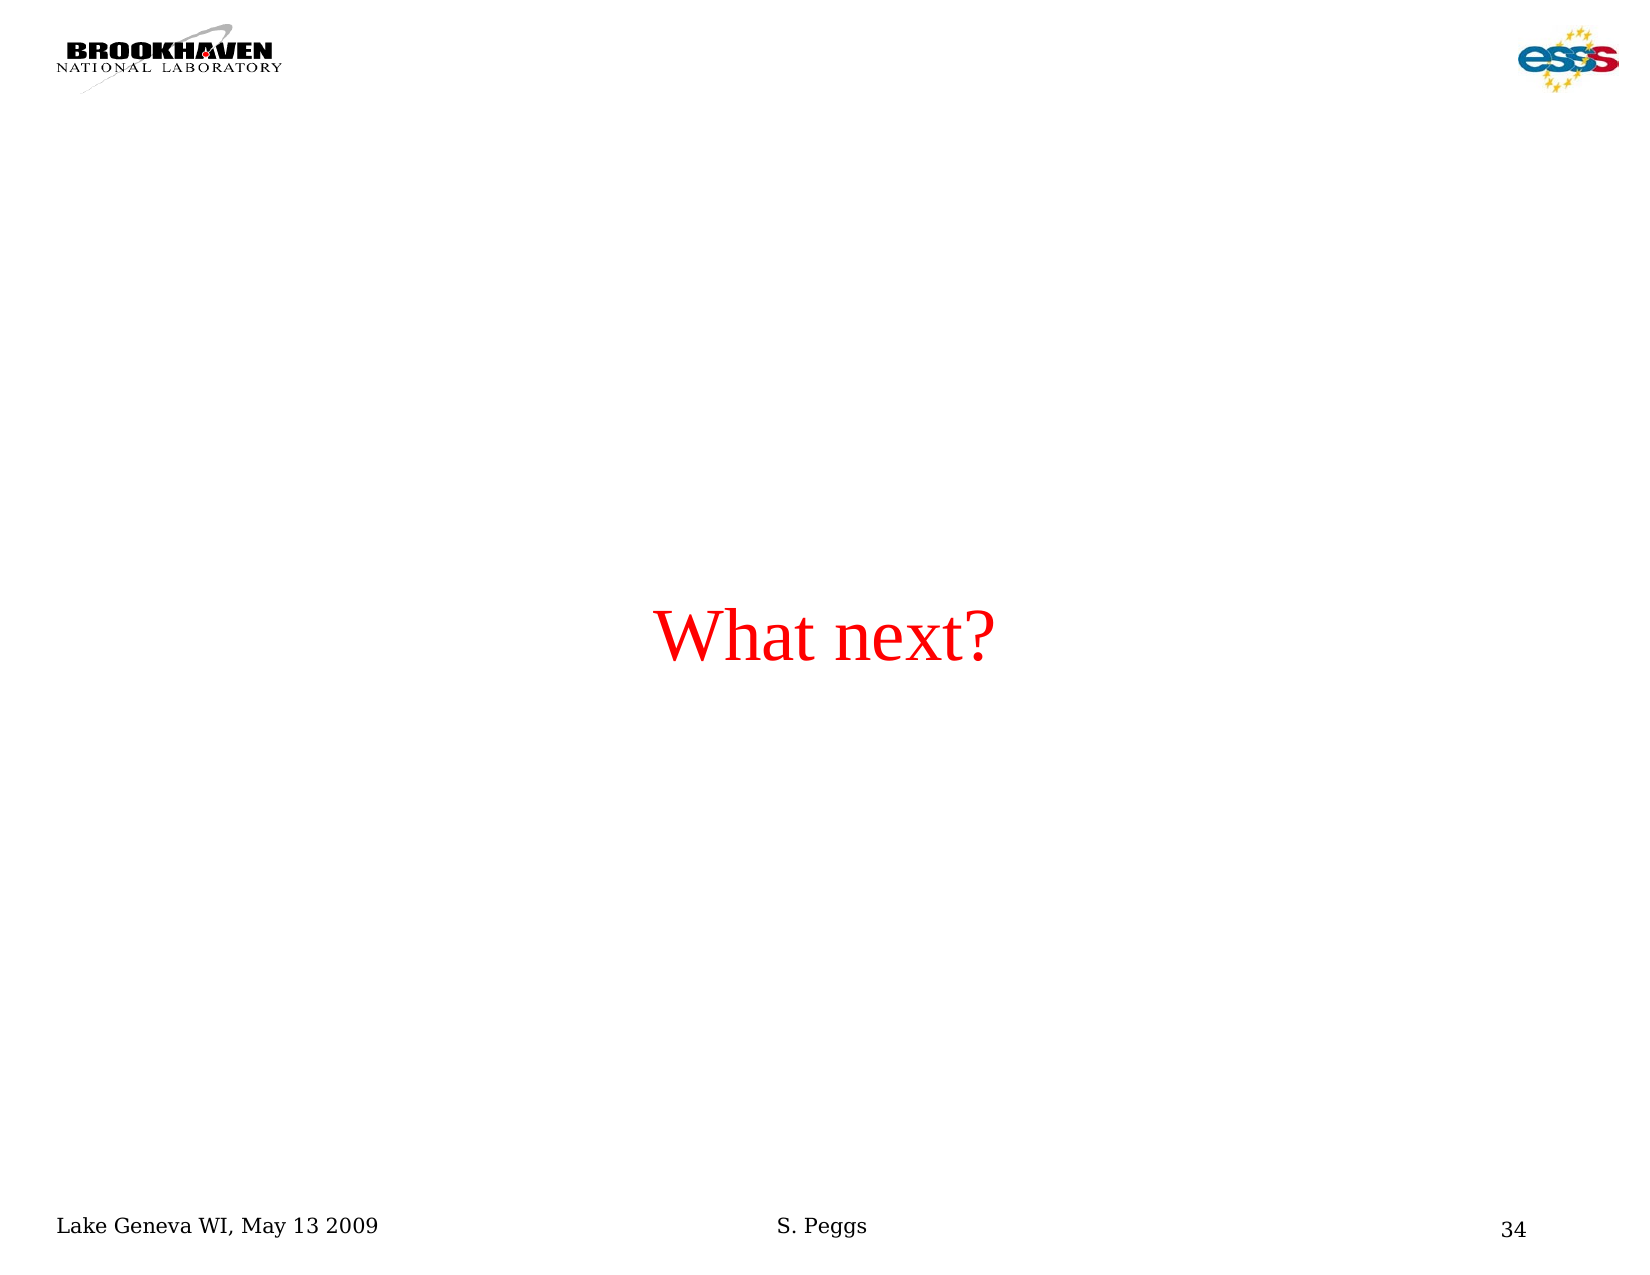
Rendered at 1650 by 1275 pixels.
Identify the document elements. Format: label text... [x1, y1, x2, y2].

picture [1518, 25, 1619, 93]
picture [56, 24, 282, 94]
picture [1555, 52, 1566, 57]
text_box What next? [224, 593, 1426, 682]
